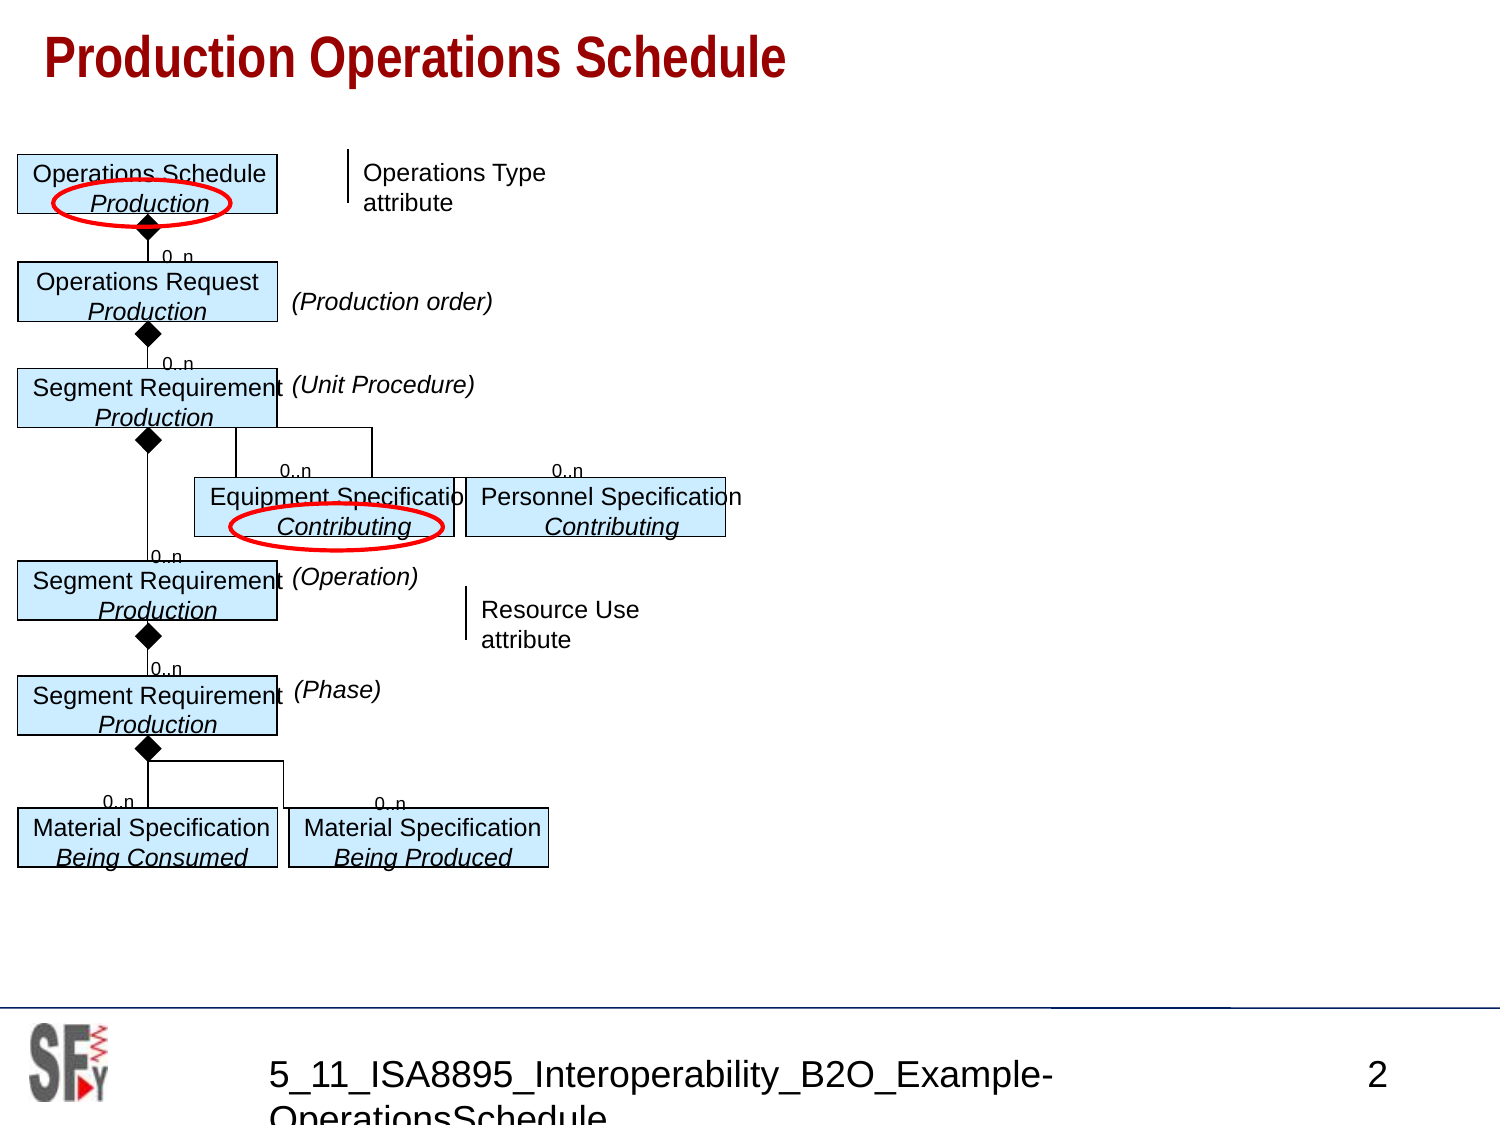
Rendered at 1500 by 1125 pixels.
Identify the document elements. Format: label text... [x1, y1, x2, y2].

text_box Equipment Specification Contributing [233, 506, 440, 537]
text_box Operations Type attribute [348, 148, 655, 204]
text_box 0..n [87, 774, 147, 808]
text_box Segment Requirement Production [17, 675, 278, 735]
text_box [138, 215, 147, 224]
text_box [148, 623, 161, 641]
text_box 0..n [146, 229, 209, 275]
text_box [135, 429, 147, 452]
text_box [135, 625, 147, 641]
text_box Material Specification Being Consumed [17, 808, 278, 868]
title Production Operations Schedule [29, 12, 1471, 138]
text_box Operations Request Production [17, 262, 278, 322]
text_box [135, 736, 161, 761]
text_box (Operation) [277, 553, 434, 599]
text_box 0..n [264, 444, 327, 477]
text_box Operations Schedule Production [17, 154, 278, 214]
text_box 0..n [135, 530, 198, 576]
text_box (Phase) [279, 665, 397, 711]
text_box Segment Requirement Production [17, 561, 278, 621]
text_box [135, 322, 147, 346]
text_box [149, 322, 161, 336]
text_box 0..n [536, 444, 599, 477]
text_box Operations Schedule Production [56, 182, 228, 214]
text_box [148, 214, 158, 224]
text_box (Unit Procedure) [277, 360, 491, 406]
text_box Material Specification Being Produced [289, 808, 549, 868]
text_box 0..n [135, 641, 198, 687]
text_box Segment Requirement Production [17, 368, 278, 428]
slide_number <numéro> [1352, 1034, 1490, 1103]
footer 5_11_ISA8895_Interoperability_B2O_Example-OperationsSchedule [253, 1034, 1336, 1103]
text_box [137, 229, 146, 238]
text_box Resource Use attribute [466, 586, 679, 641]
text_box Equipment Specification Contributing [194, 477, 455, 537]
text_box Personnel Specification Contributing [465, 477, 726, 537]
text_box [148, 428, 161, 453]
picture [29, 1023, 108, 1102]
text_box 0..n [359, 776, 422, 822]
text_box 0..n [147, 336, 209, 382]
text_box (Production order) [276, 277, 509, 323]
